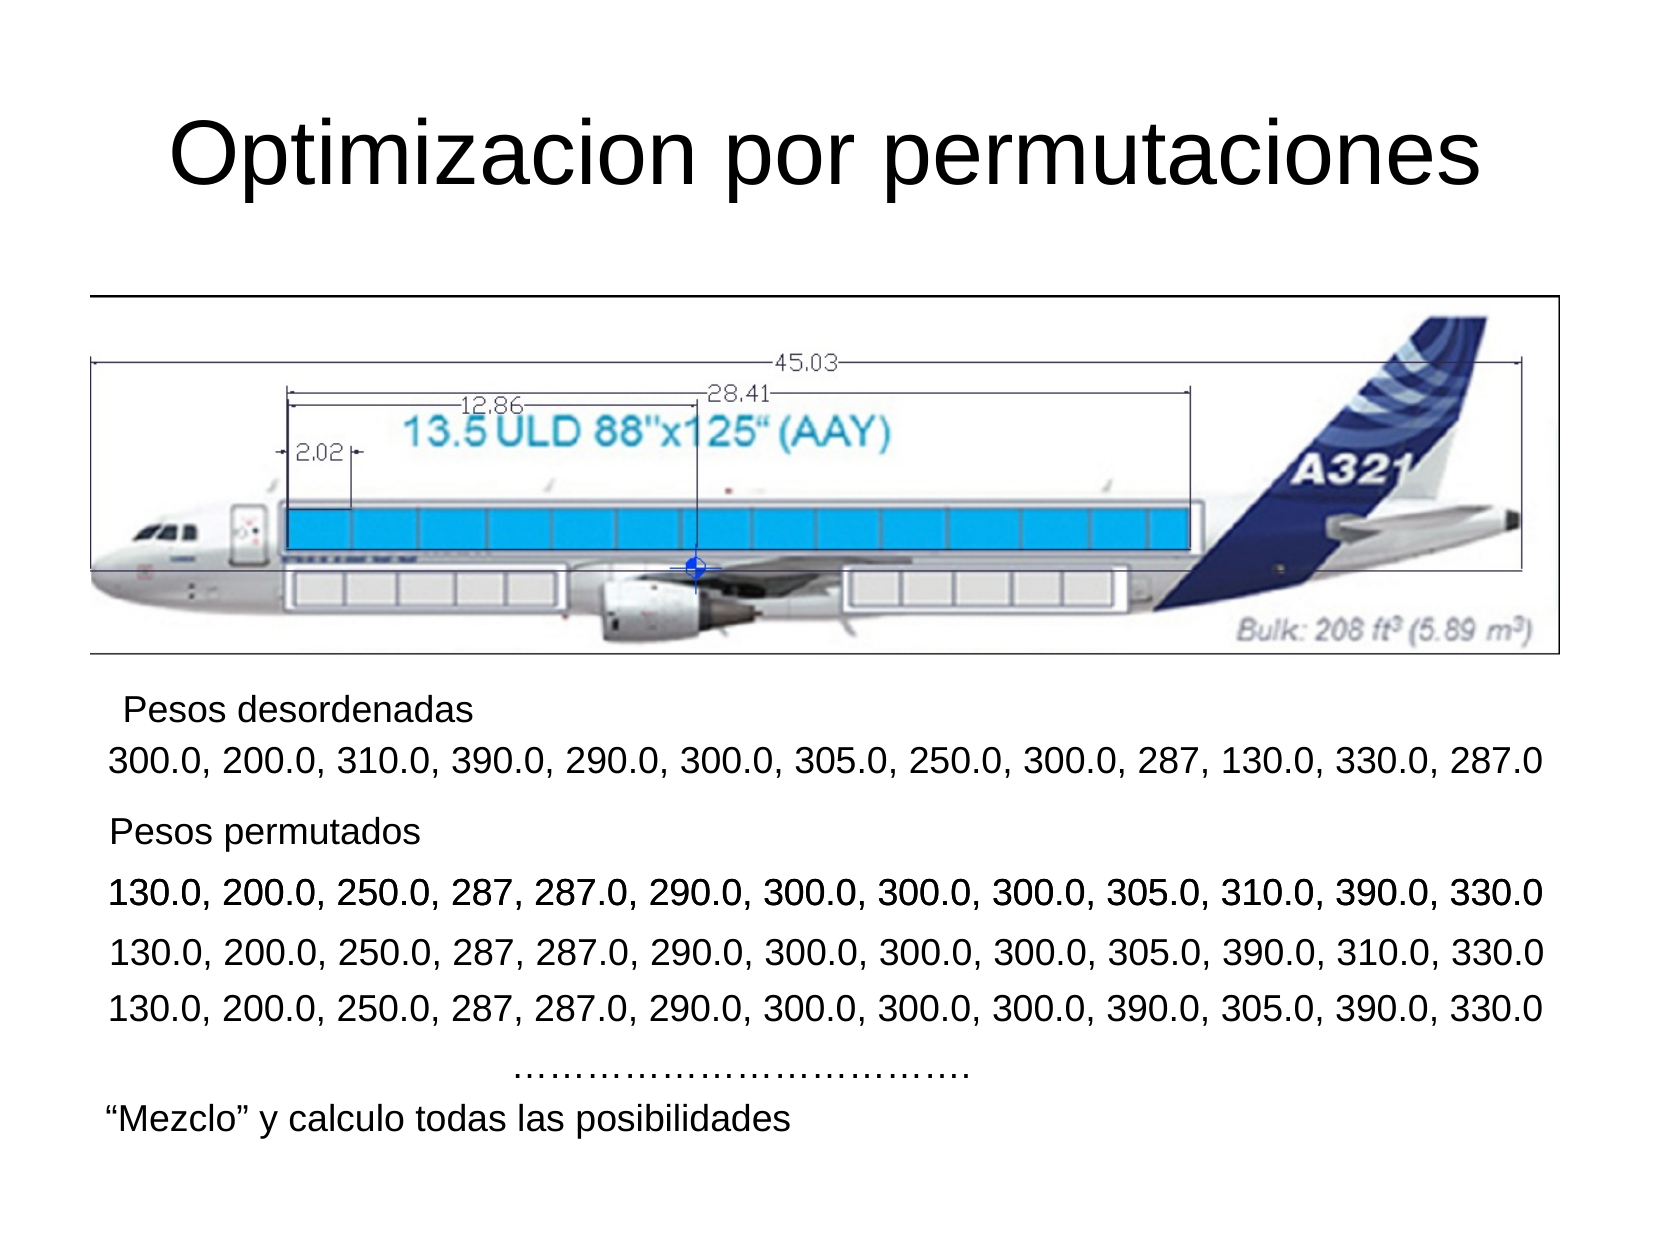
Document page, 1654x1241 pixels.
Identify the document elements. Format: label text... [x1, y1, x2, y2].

text_box 130.0, 200.0, 250.0, 287, 287.0, 290.0, 300.0, 300.0, 300.0, 305.0, 310.0, 390.0, 330.0 [93, 864, 1560, 922]
title Optimizacion por permutaciones [82, 49, 1571, 257]
text_box “Mezclo” y calculo todas las posibilidades [90, 1090, 807, 1148]
text_box 130.0, 200.0, 250.0, 287, 287.0, 290.0, 300.0, 300.0, 300.0, 390.0, 305.0, 390.0, 330.0 [93, 980, 1560, 1038]
text_box Pesos desordenadas [107, 681, 593, 739]
text_box 130.0, 200.0, 250.0, 287, 287.0, 290.0, 300.0, 300.0, 300.0, 305.0, 390.0, 310.0, 330.0 [94, 923, 1561, 981]
text_box Pesos permutados [94, 803, 579, 860]
picture [90, 295, 1560, 910]
text_box 300.0, 200.0, 310.0, 390.0, 290.0, 300.0, 305.0, 250.0, 300.0, 287, 130.0, 330.0, 287.0 [93, 732, 1560, 790]
text_box ………………………………. [496, 1037, 987, 1094]
